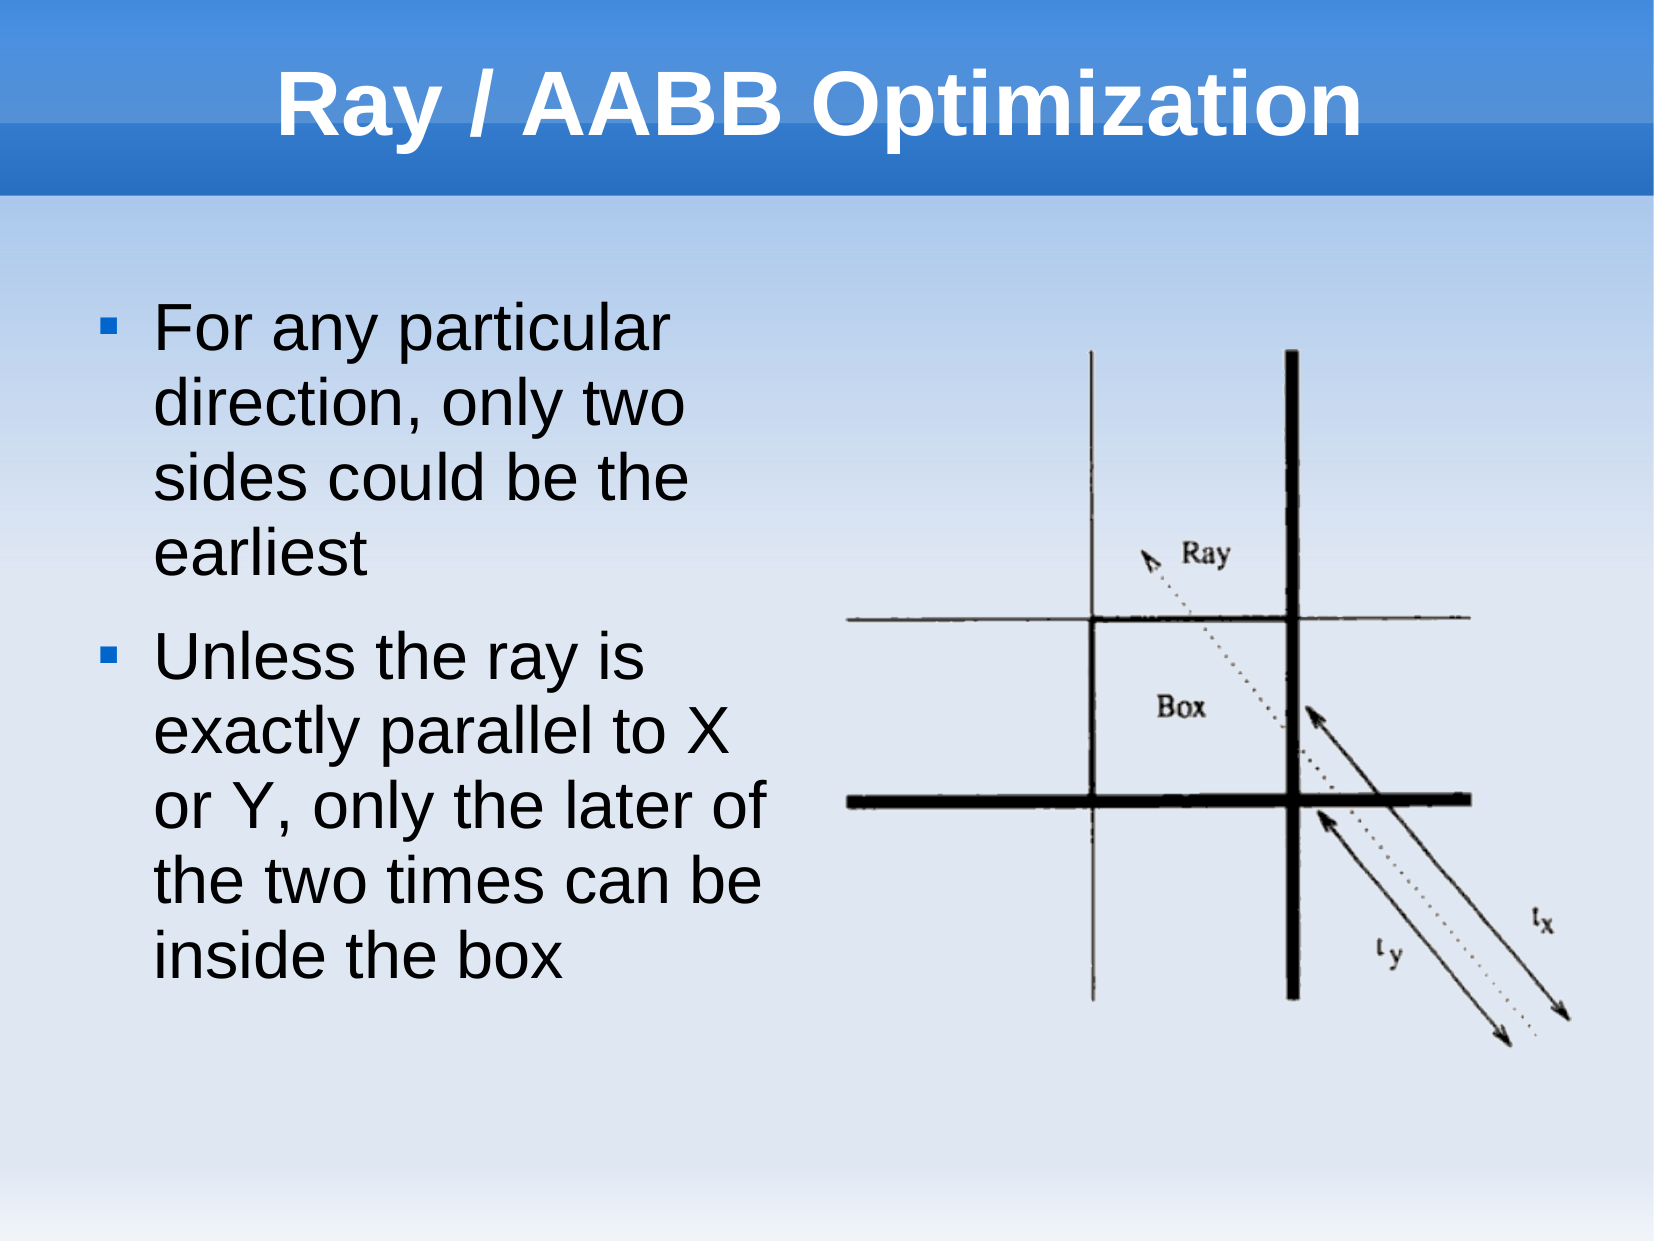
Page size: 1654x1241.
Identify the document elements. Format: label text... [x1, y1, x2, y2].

picture [0, 0, 1654, 1241]
list For any particular direction, only two sides could be the earliest Unless the ray is exactly parallel to X or Y, only the later of the two times can be inside the box [82, 290, 809, 1109]
title Ray / AABB Optimization [76, 0, 1565, 208]
